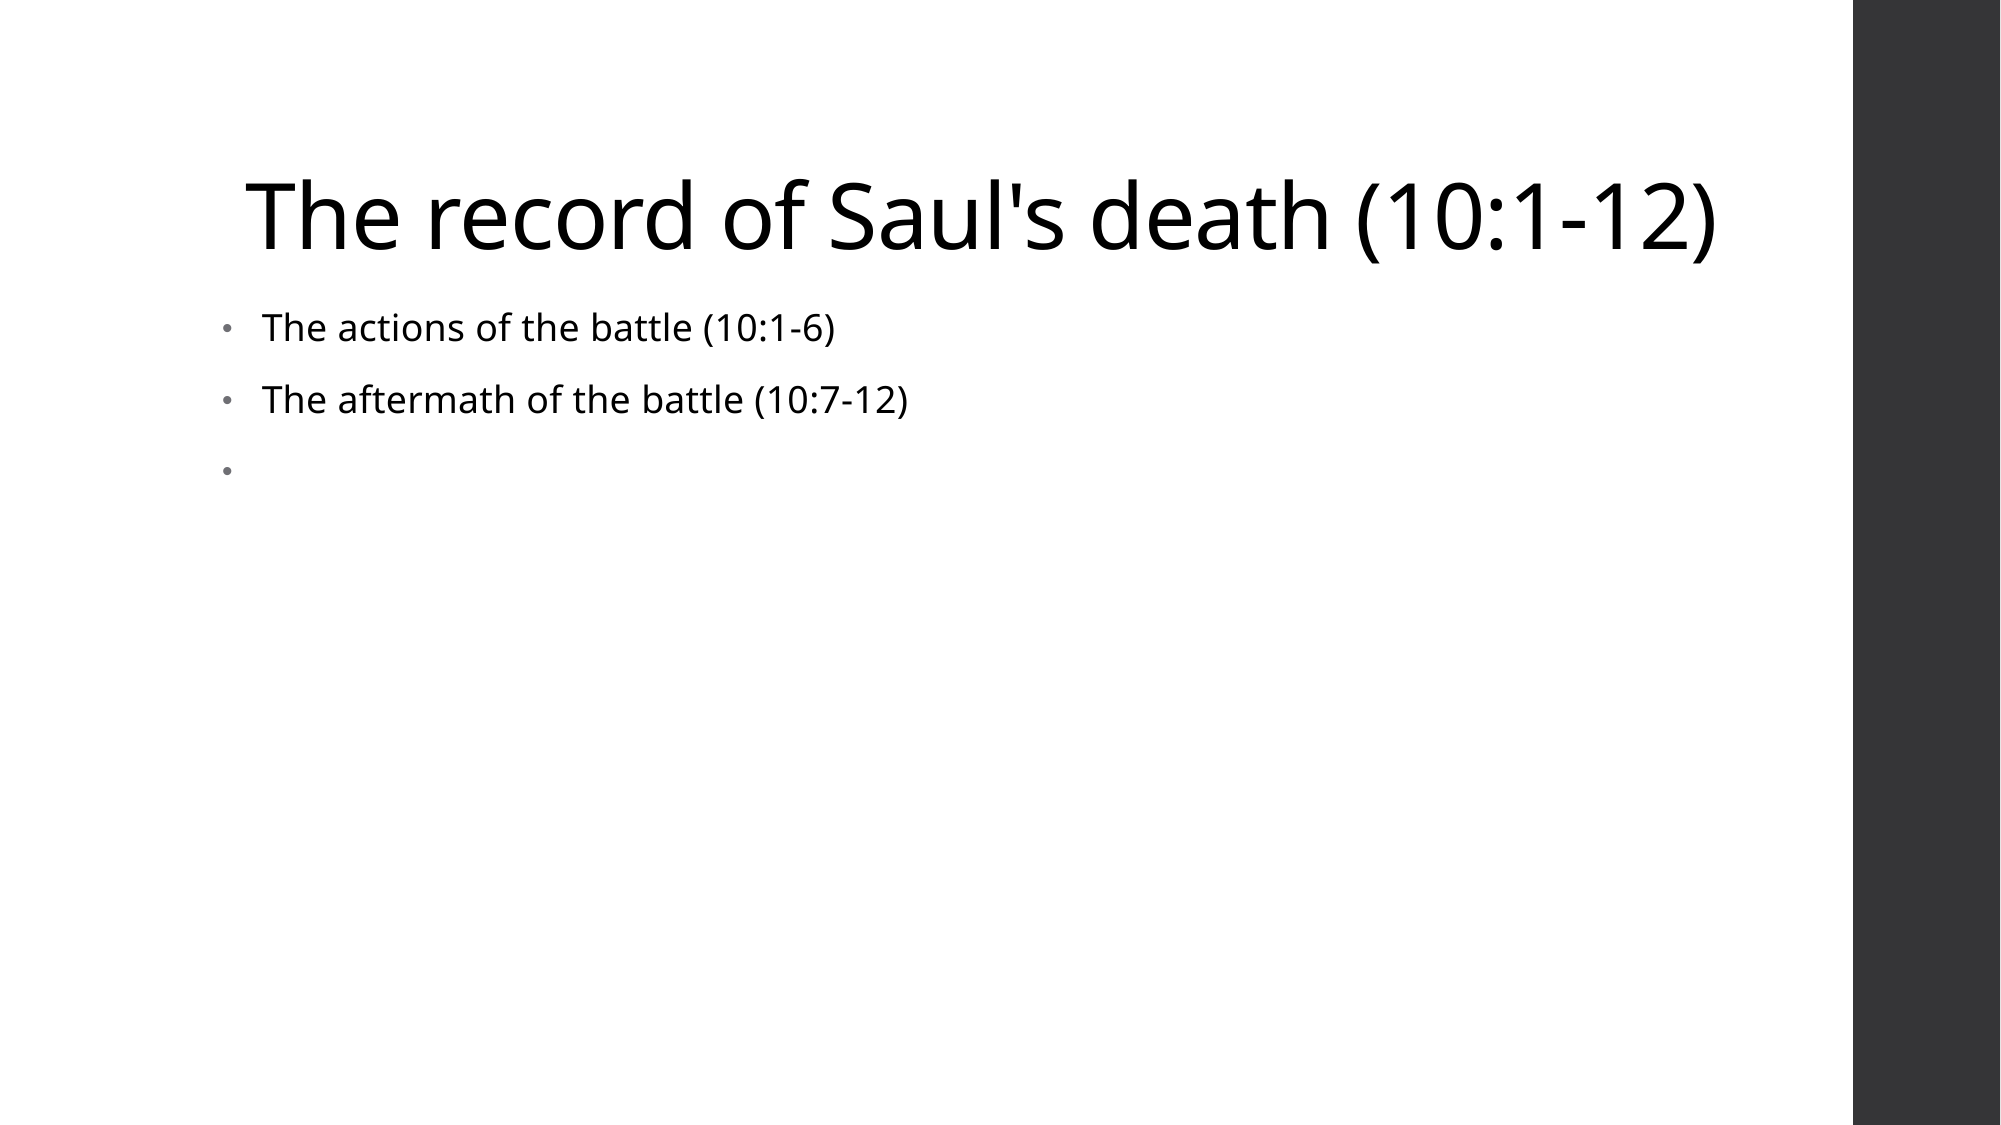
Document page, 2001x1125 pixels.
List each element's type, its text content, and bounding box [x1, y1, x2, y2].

title The record of Saul's death (10:1-12) [206, 60, 1797, 278]
list The actions of the battle (10:1-6) The aftermath of the battle (10:7-12) [206, 299, 1617, 1014]
